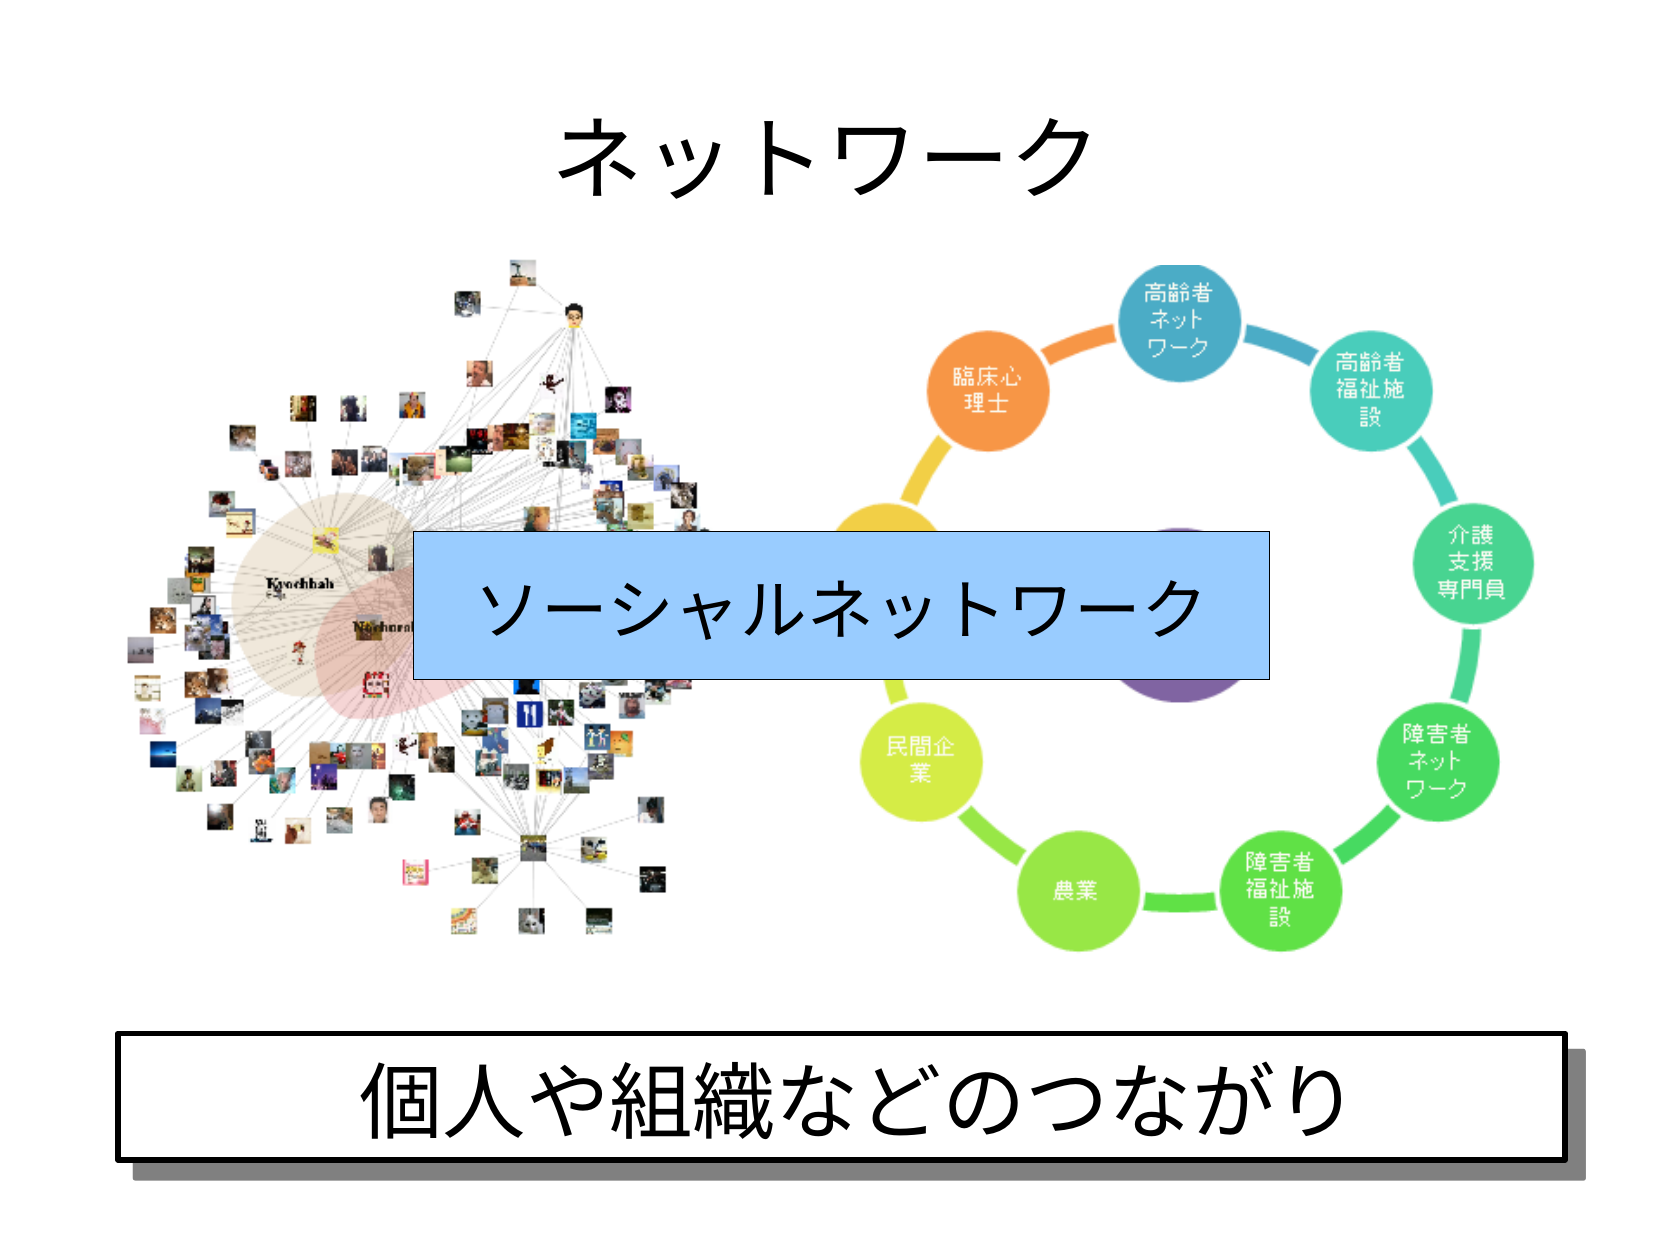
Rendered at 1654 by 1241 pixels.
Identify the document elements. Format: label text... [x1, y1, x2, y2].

text_box 個人や組織などのつながり [118, 1033, 1565, 1152]
title ネットワーク [82, 56, 1571, 250]
picture [0, 236, 1565, 975]
text_box ソーシャルネットワーク [413, 531, 1270, 680]
